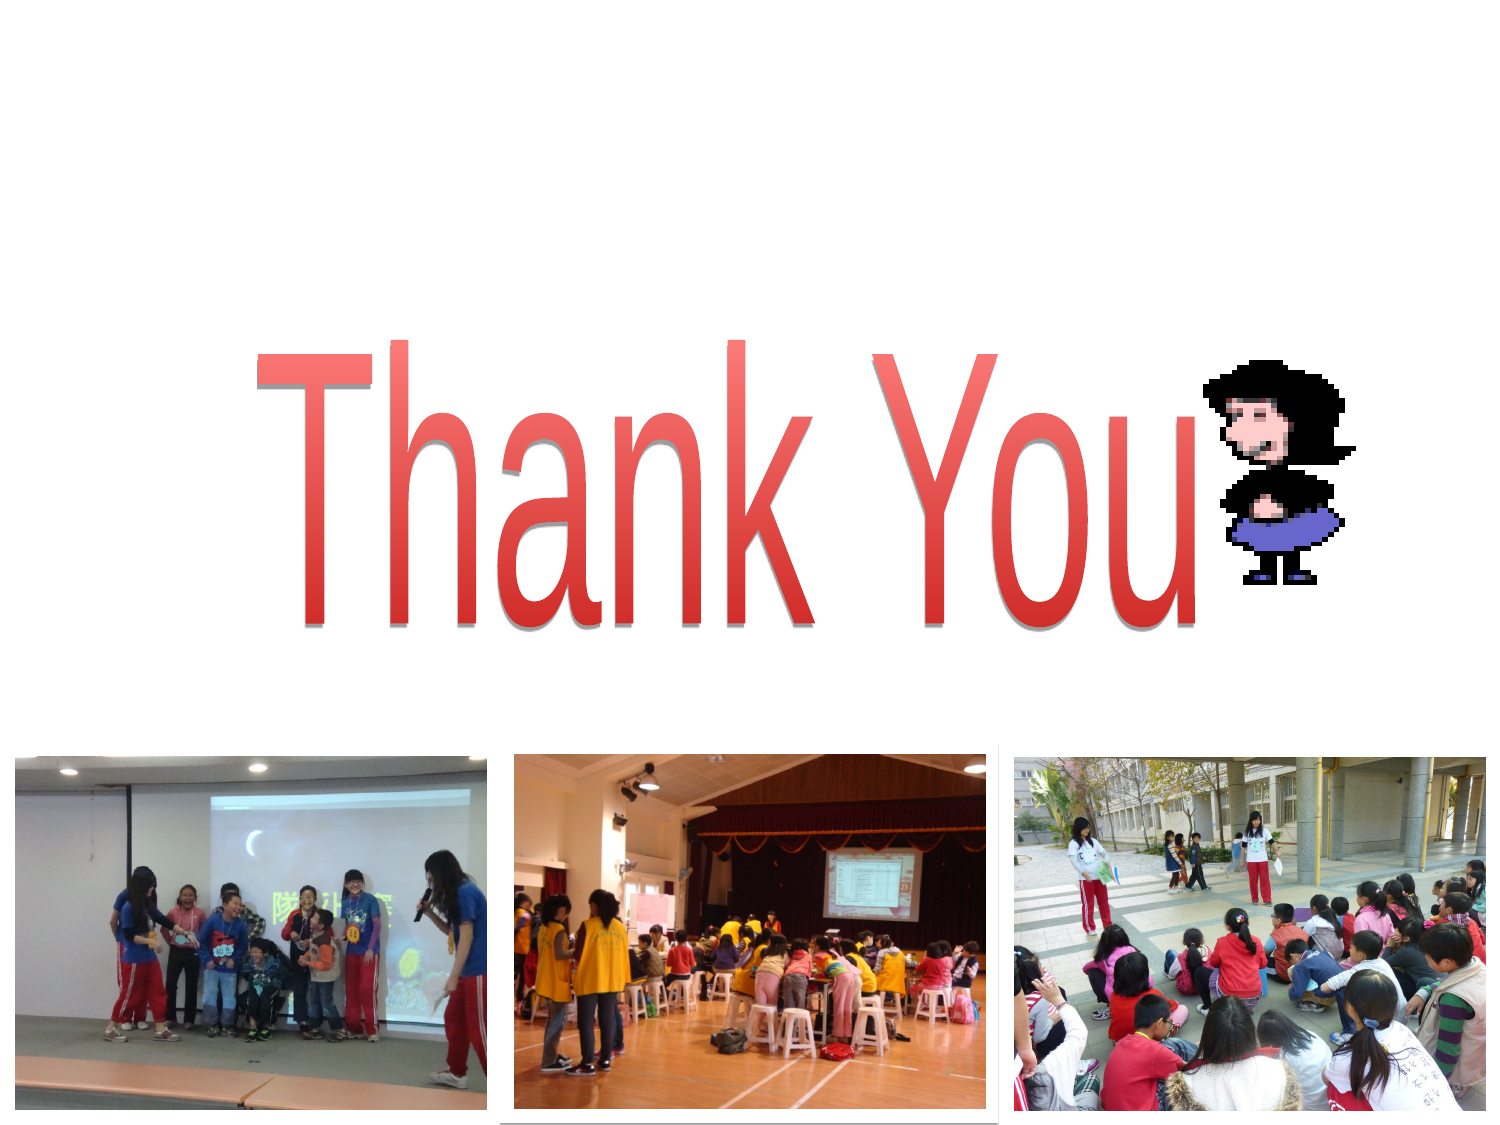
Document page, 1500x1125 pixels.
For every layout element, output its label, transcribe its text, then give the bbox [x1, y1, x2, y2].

text_box Thank You [390, 339, 477, 624]
text_box Thank You [727, 339, 816, 624]
text_box Thank You [614, 412, 701, 624]
picture [14, 755, 488, 1111]
picture [1013, 756, 1486, 1111]
text_box Thank You [1109, 416, 1196, 628]
text_box Thank You [872, 354, 998, 624]
picture [513, 754, 987, 1109]
picture [1136, 351, 1368, 590]
text_box Thank You [497, 412, 602, 628]
text_box Thank You [992, 412, 1088, 628]
text_box Thank You [257, 354, 373, 624]
